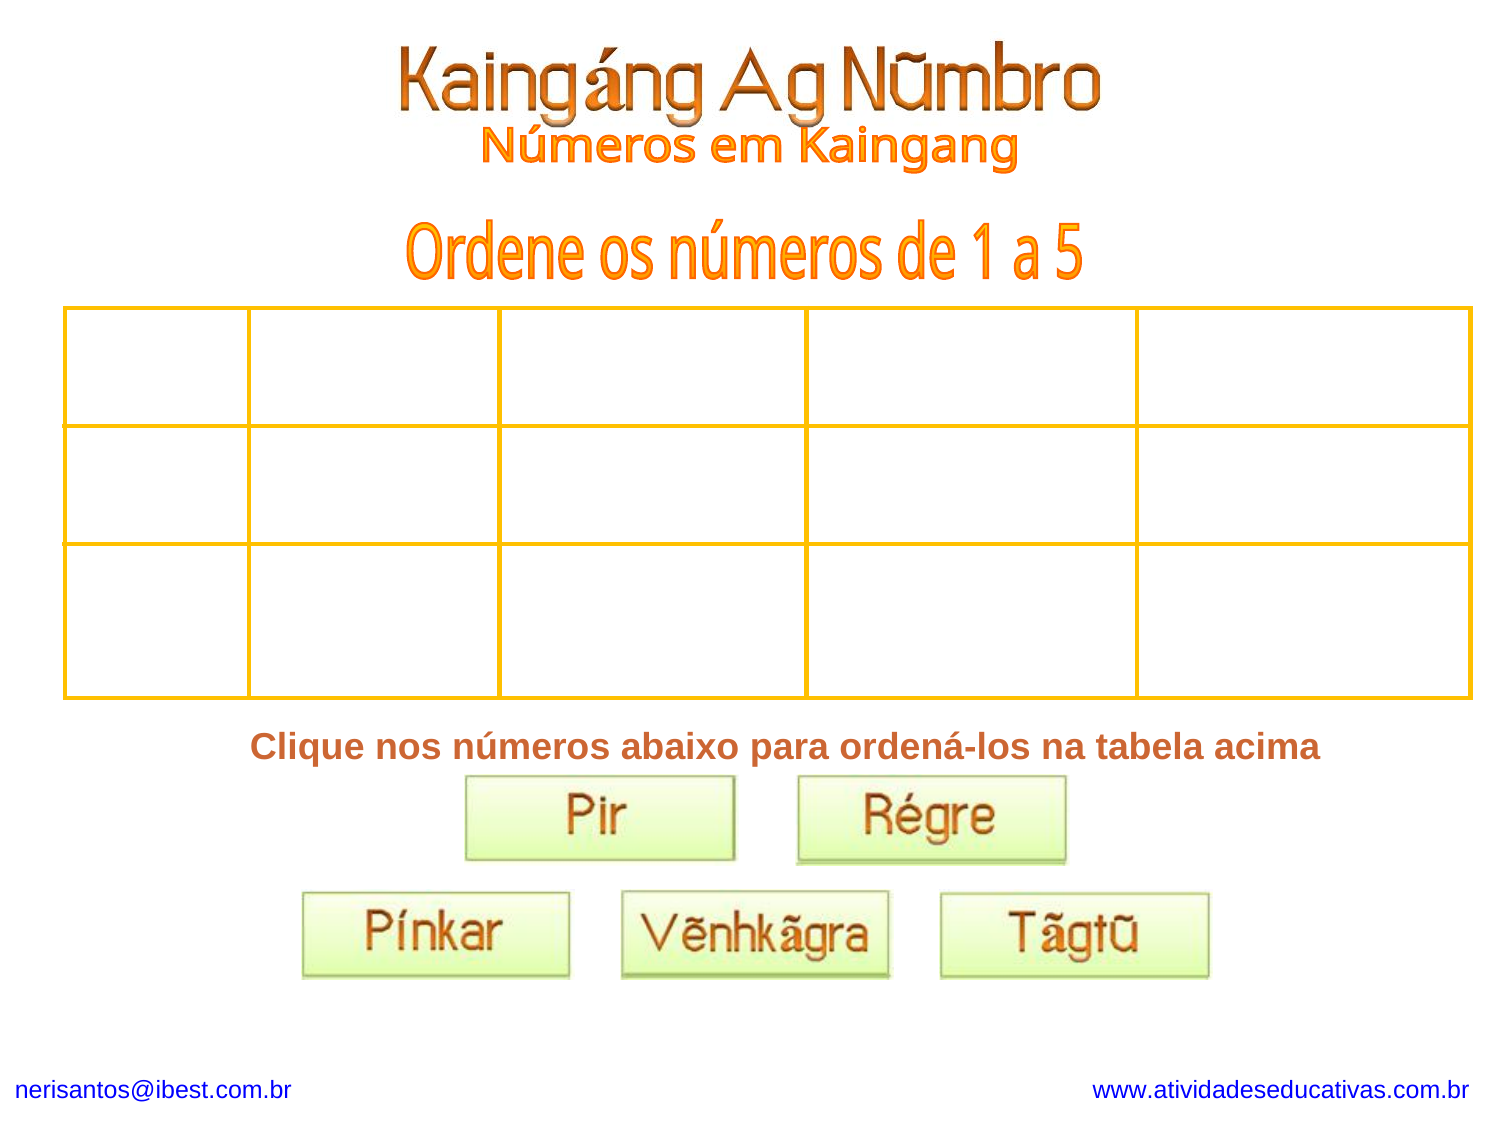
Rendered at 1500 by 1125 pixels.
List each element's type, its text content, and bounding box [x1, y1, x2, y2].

picture [464, 775, 739, 866]
text_box Ordene os números de 1 a 5 [830, 236, 856, 279]
text_box Ordene os números de 1 a 5 [448, 236, 465, 279]
picture [620, 889, 894, 980]
text_box Ordene os números de 1 a 5 [467, 220, 492, 279]
text_box Ordene os números de 1 a 5 [407, 223, 442, 279]
picture [795, 775, 1070, 866]
text_box Ordene os números de 1 a 5 [899, 220, 924, 279]
picture [301, 889, 575, 980]
text_box Ordene os números de 1 a 5 [735, 236, 775, 279]
text_box Ordene os números de 1 a 5 [930, 236, 954, 279]
picture [939, 889, 1213, 980]
text_box Ordene os números de 1 a 5 [498, 236, 523, 279]
text_box Ordene os números de 1 a 5 [703, 237, 727, 279]
text_box Ordene os números de 1 a 5 [1057, 223, 1081, 279]
text_box Clique nos números abaixo para ordená-los na tabela acima [235, 714, 1337, 775]
text_box Ordene os números de 1 a 5 [529, 236, 553, 279]
text_box Ordene os números de 1 a 5 [601, 236, 627, 279]
text_box Ordene os números de 1 a 5 [559, 236, 583, 279]
text_box Ordene os números de 1 a 5 [781, 236, 805, 279]
text_box Ordene os números de 1 a 5 [671, 236, 695, 279]
text_box Ordene os números de 1 a 5 [974, 223, 989, 279]
text_box Ordene os números de 1 a 5 [811, 236, 828, 279]
text_box Ordene os números de 1 a 5 [861, 236, 881, 279]
text_box Ordene os números de 1 a 5 [1014, 236, 1038, 279]
picture [386, 31, 1114, 135]
text_box Ordene os números de 1 a 5 [632, 236, 652, 279]
